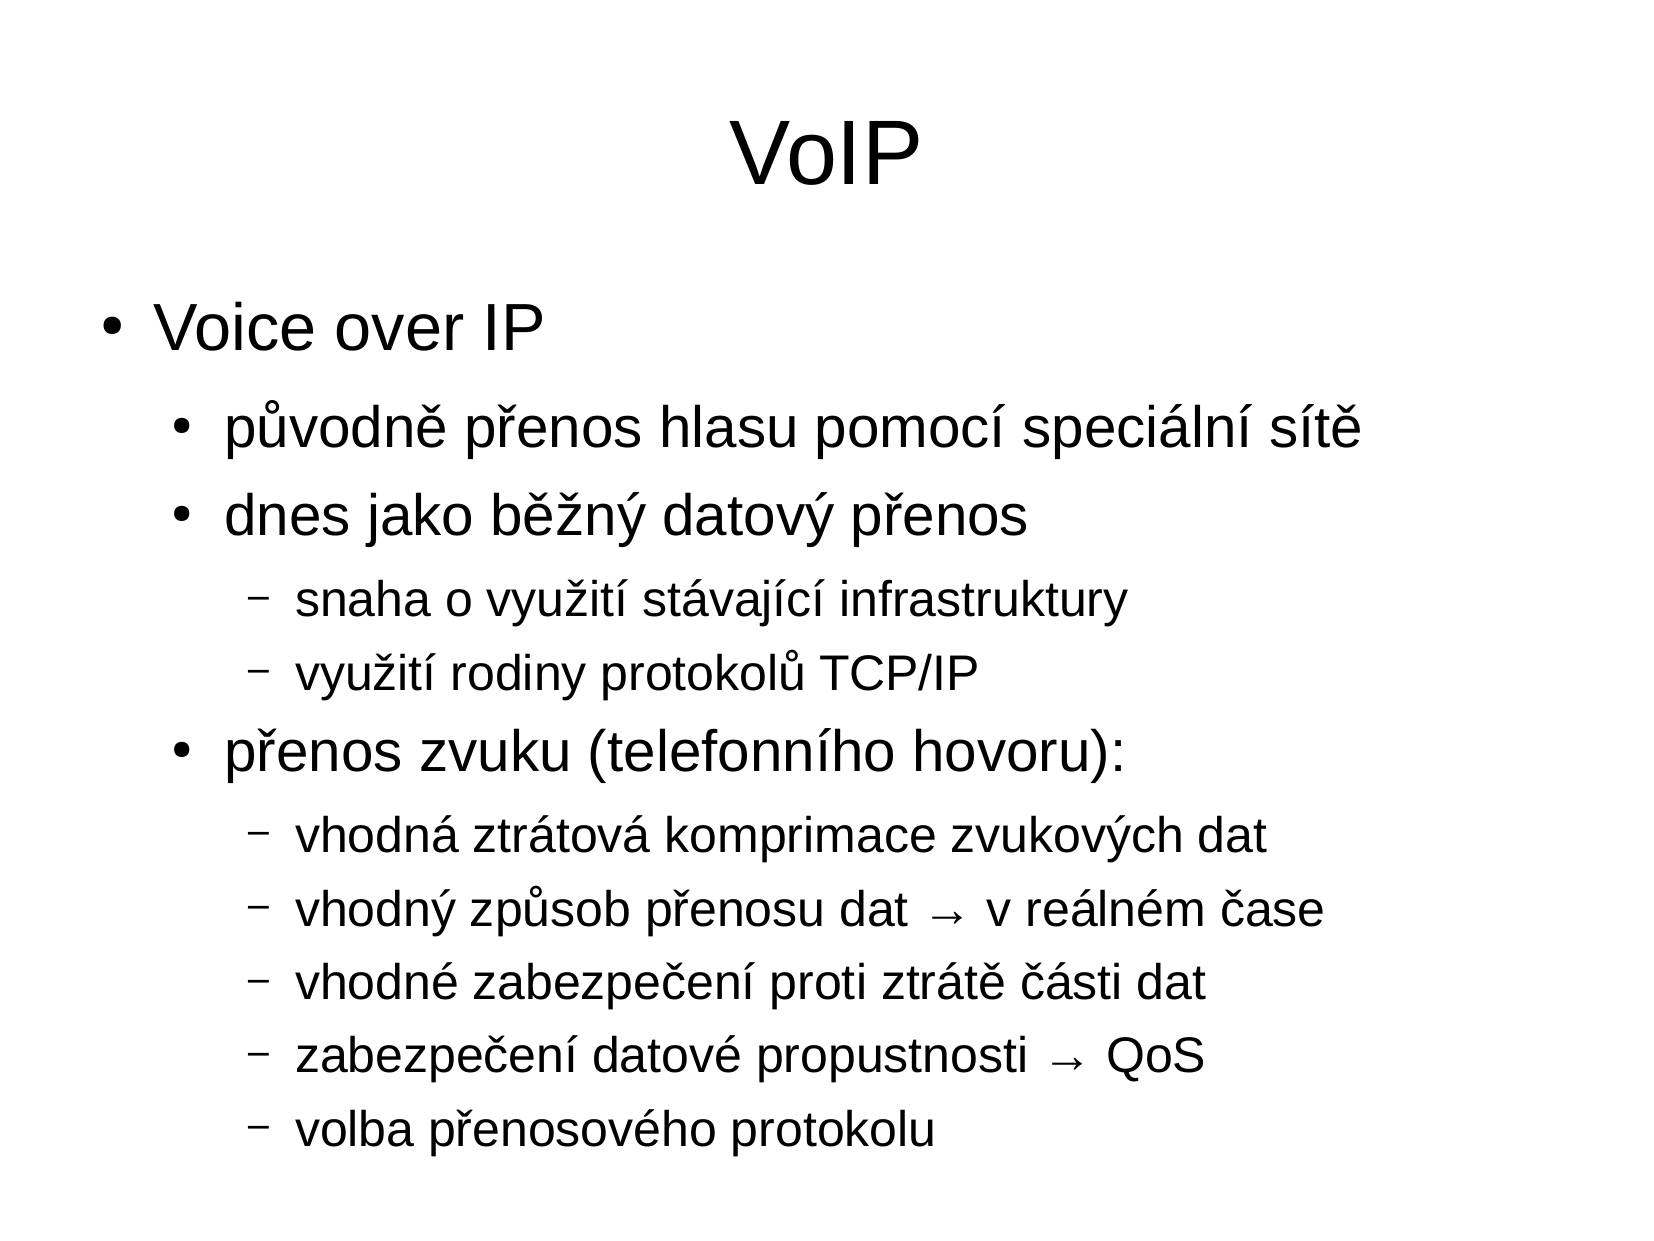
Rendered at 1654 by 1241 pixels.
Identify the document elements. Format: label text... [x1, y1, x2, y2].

list Voice over IP původně přenos hlasu pomocí speciální sítě dnes jako běžný datový přenos snaha o využití stávající infrastruktury využití rodiny protokolů TCP/IP přenos zvuku (telefonního hovoru): vhodná ztrátová komprimace zvukových dat vhodný způsob přenosu dat → v reálném čase vhodné zabezpečení proti ztrátě části dat zabezpečení datové propustnosti → QoS volba přenosového protokolu [82, 290, 1571, 1182]
title VoIP [82, 49, 1571, 257]
